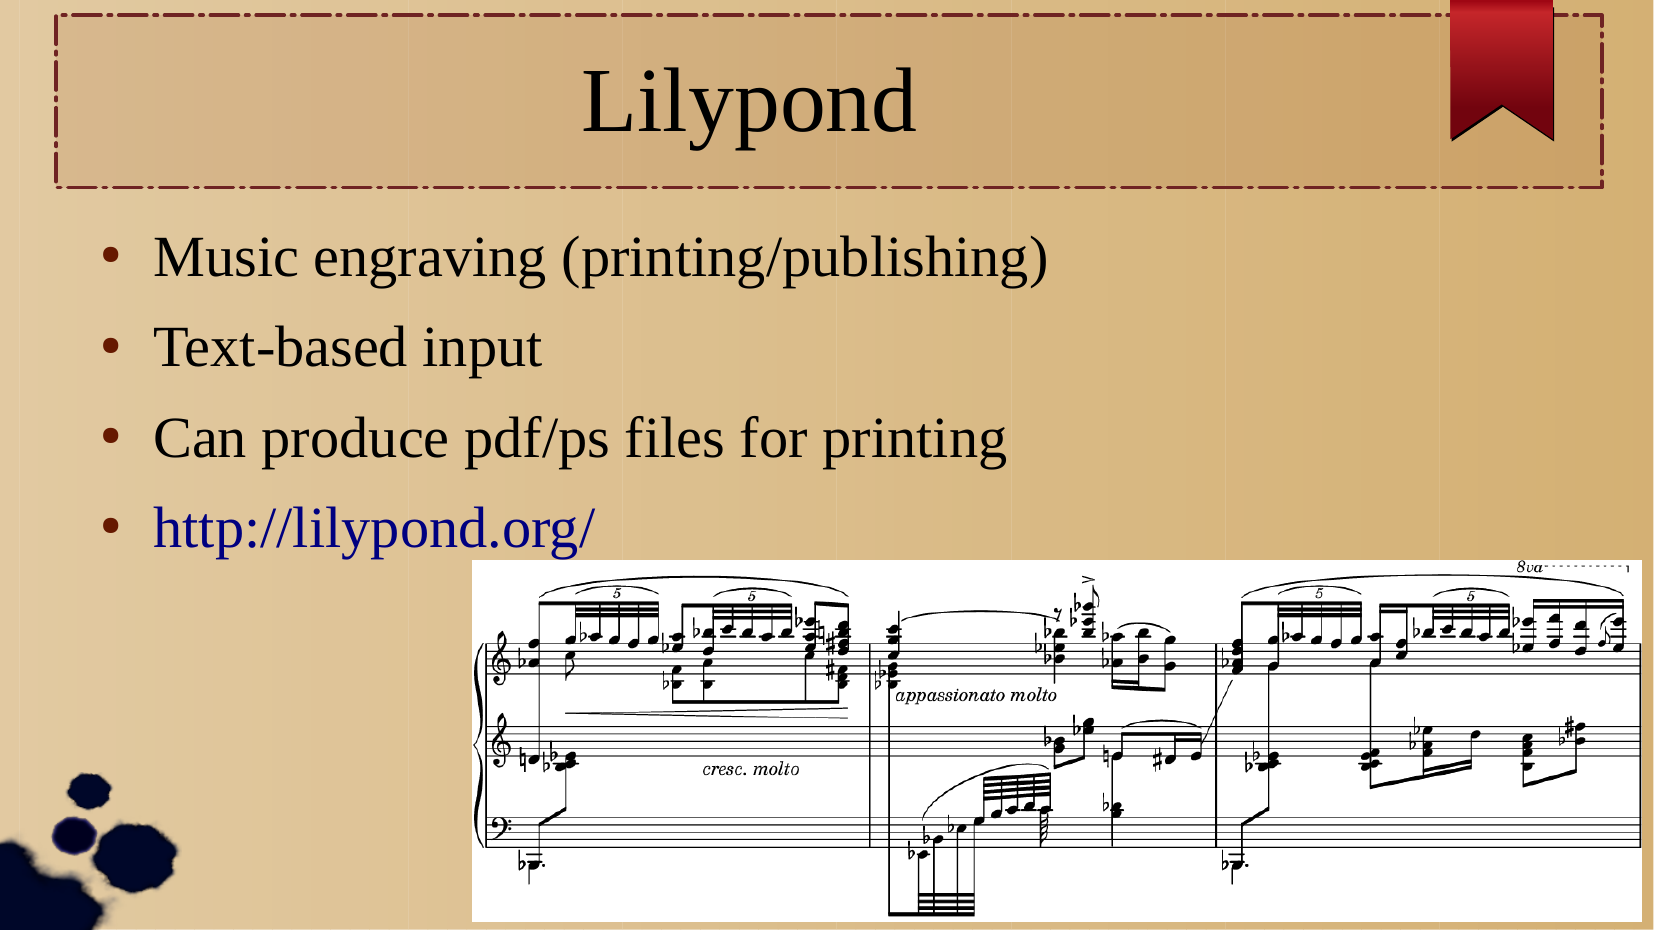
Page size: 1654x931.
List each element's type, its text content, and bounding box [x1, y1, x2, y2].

list Music engraving (printing/publishing) Text-based input Can produce pdf/ps files for printing http://lilypond.org/ [82, 224, 1571, 764]
title Lilypond [59, 11, 1441, 189]
picture [472, 560, 1642, 922]
